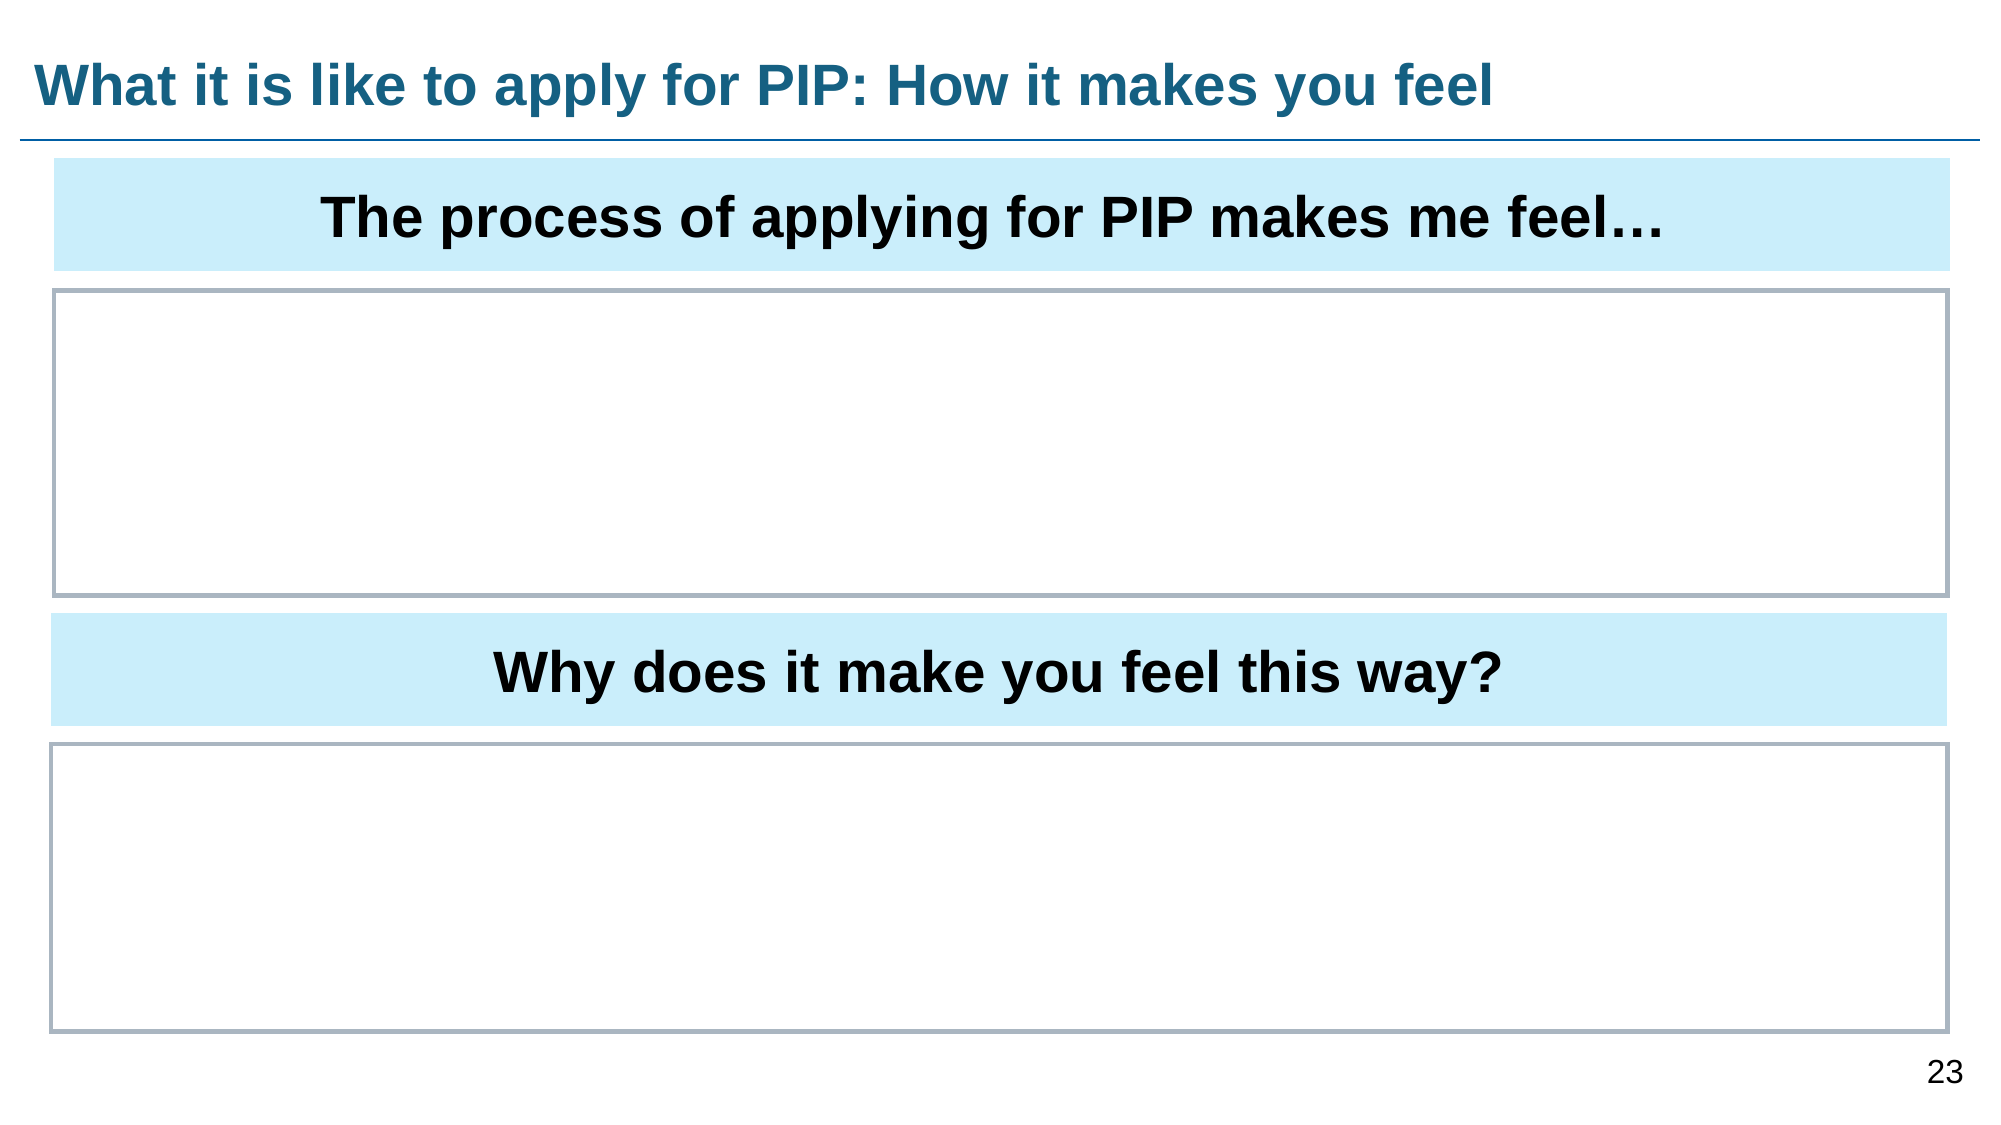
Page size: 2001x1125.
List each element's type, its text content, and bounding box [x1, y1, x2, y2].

text_box [1911, 1042, 1983, 1103]
text_box The process of applying for PIP makes me feel… [54, 158, 1950, 271]
title What it is like to apply for PIP: How it makes you feel [19, 47, 1981, 141]
text_box [51, 743, 1948, 1032]
text_box Why does it make you feel this way? [51, 613, 1947, 726]
list [54, 290, 1948, 596]
